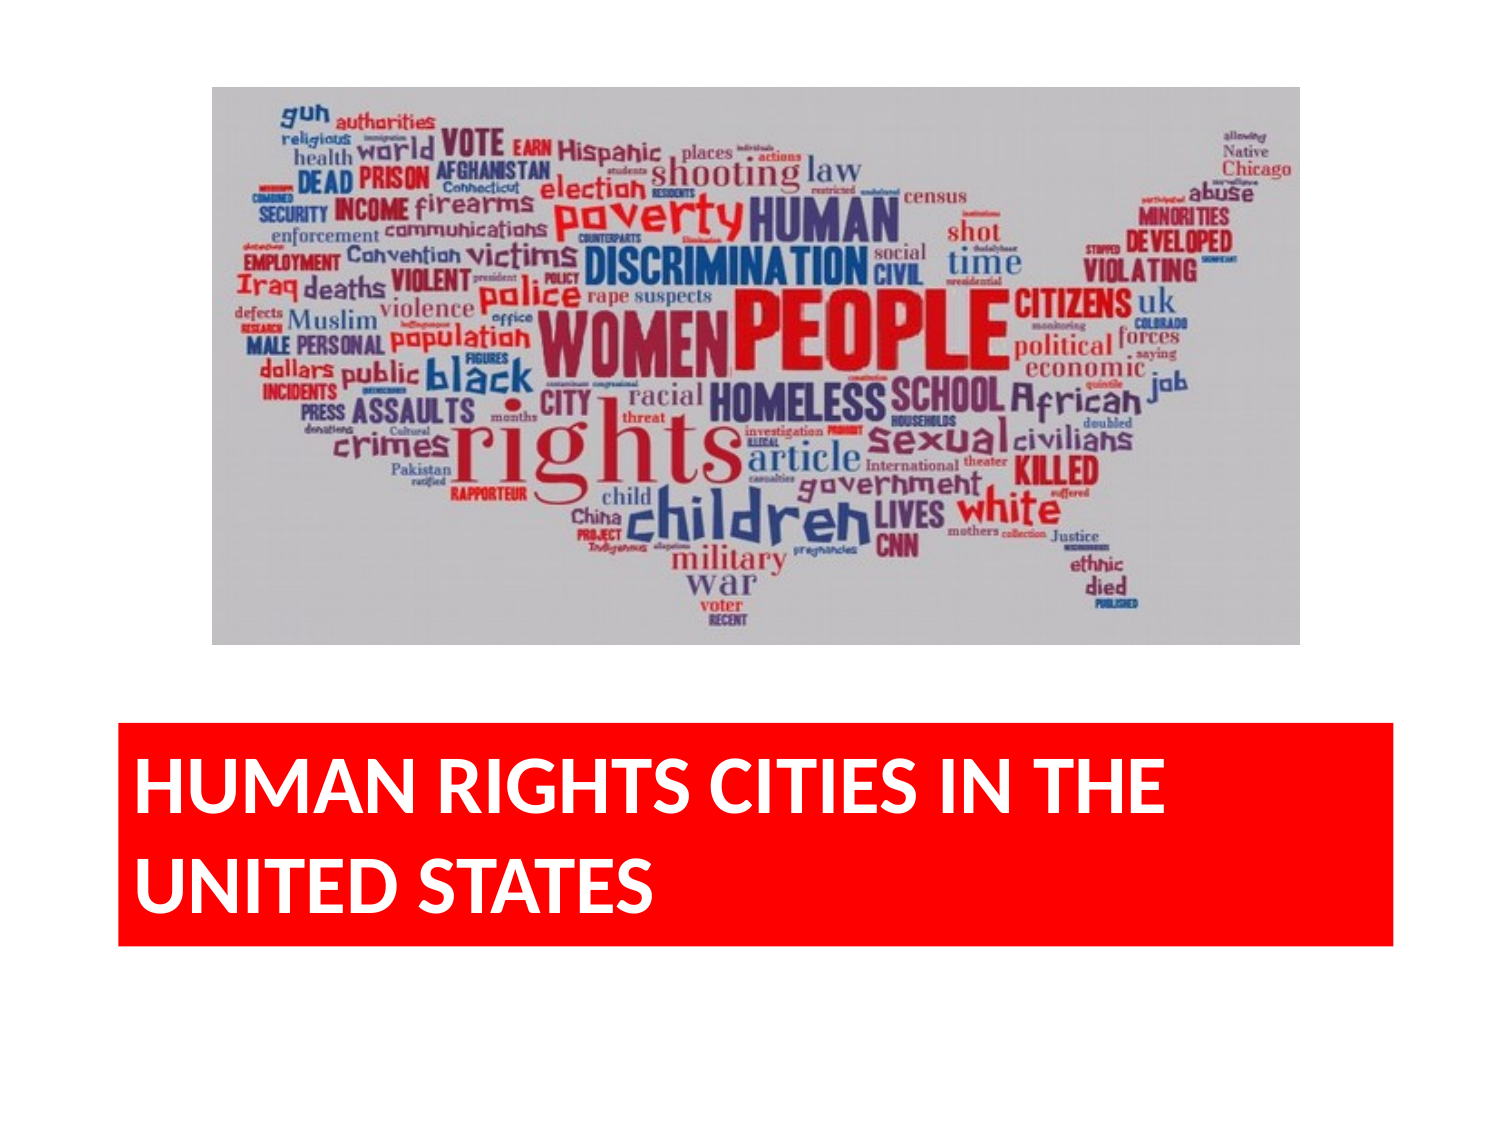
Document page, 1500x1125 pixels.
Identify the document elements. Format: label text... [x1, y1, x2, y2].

title Human Rights Cities in the United States [118, 722, 1394, 947]
picture [212, 87, 1300, 645]
